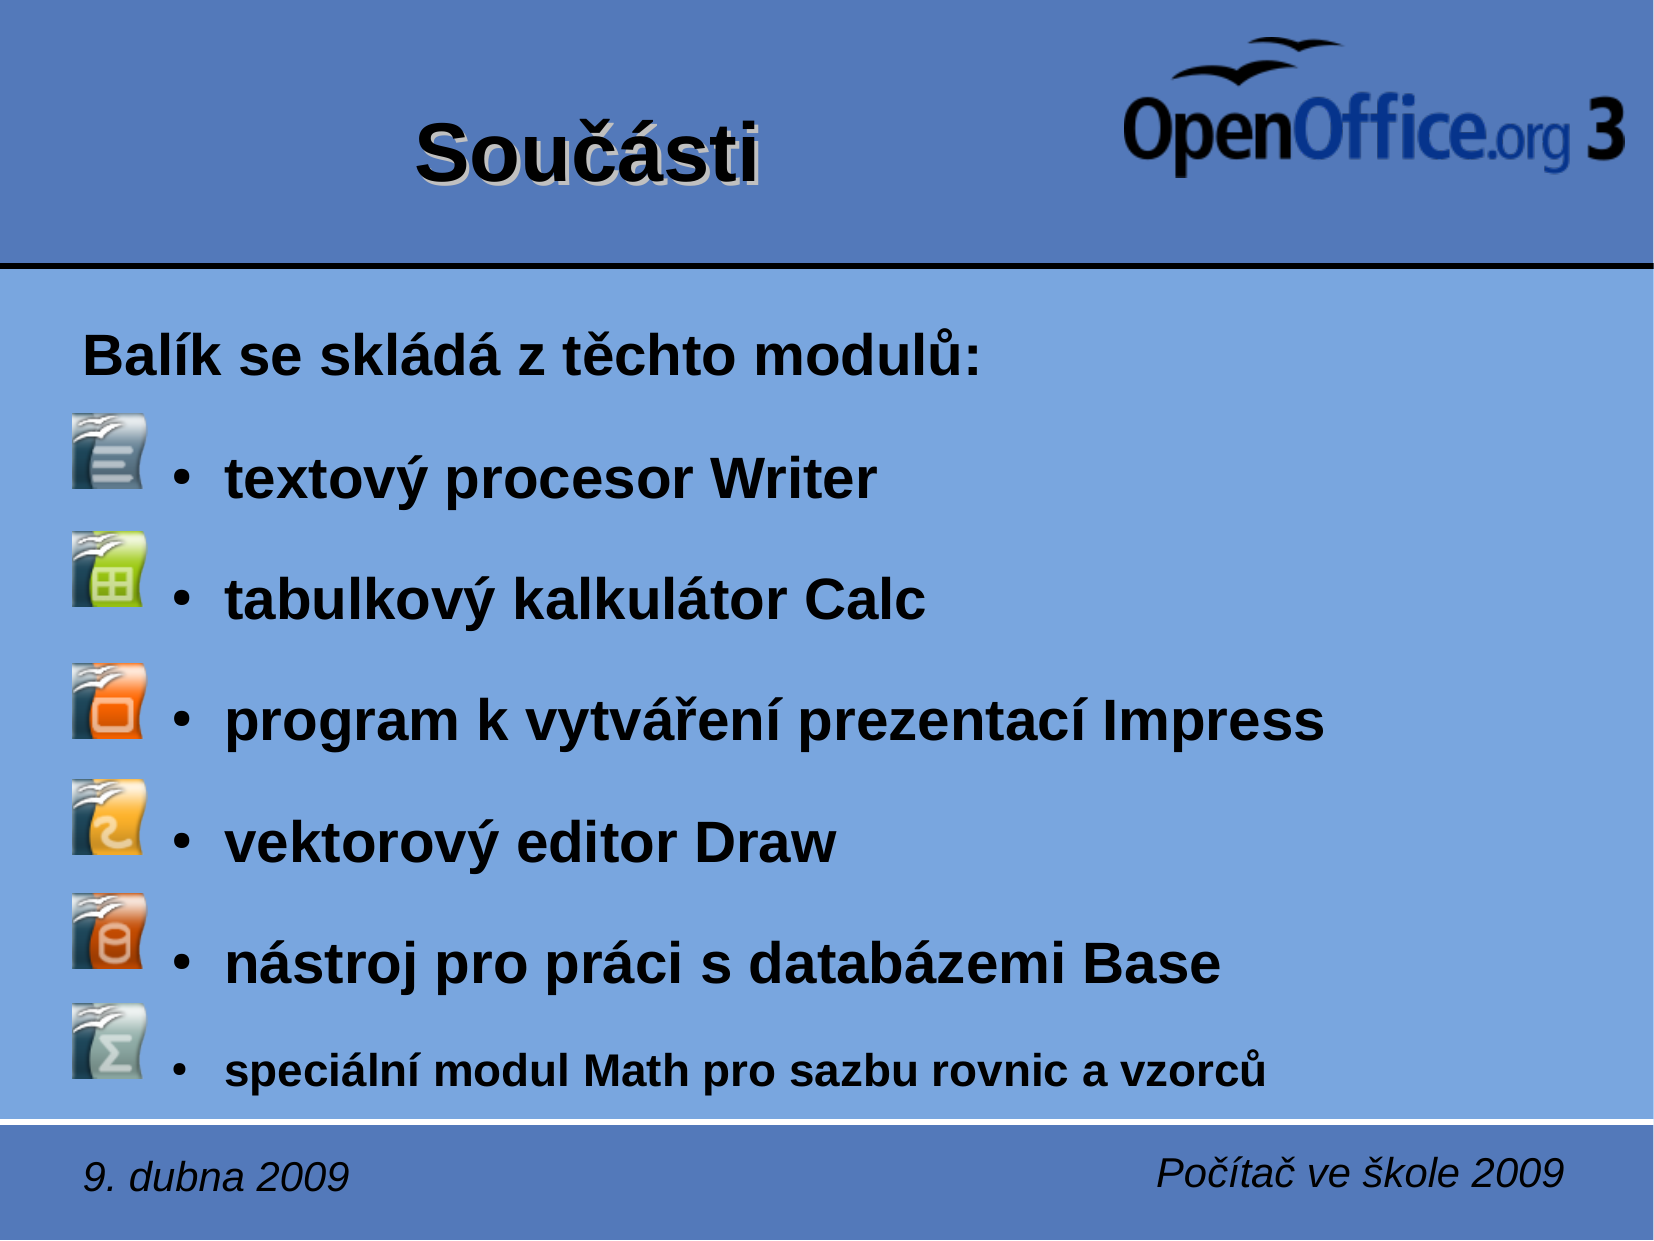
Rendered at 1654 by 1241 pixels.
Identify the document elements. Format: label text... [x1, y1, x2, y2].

title Součásti [82, 49, 1093, 257]
picture [1124, 37, 1625, 178]
picture [72, 779, 148, 855]
picture [72, 1003, 148, 1079]
picture [72, 413, 148, 489]
list Balík se skládá z těchto modulů: textový procesor Writer tabulkový kalkulátor Calc program k vytváření prezentací Impress vektorový editor Draw nástroj pro práci s databázemi Base speciální modul Math pro sazbu rovnic a vzorců [82, 290, 1571, 1109]
picture [72, 663, 148, 739]
picture [72, 531, 148, 607]
picture [72, 893, 148, 969]
